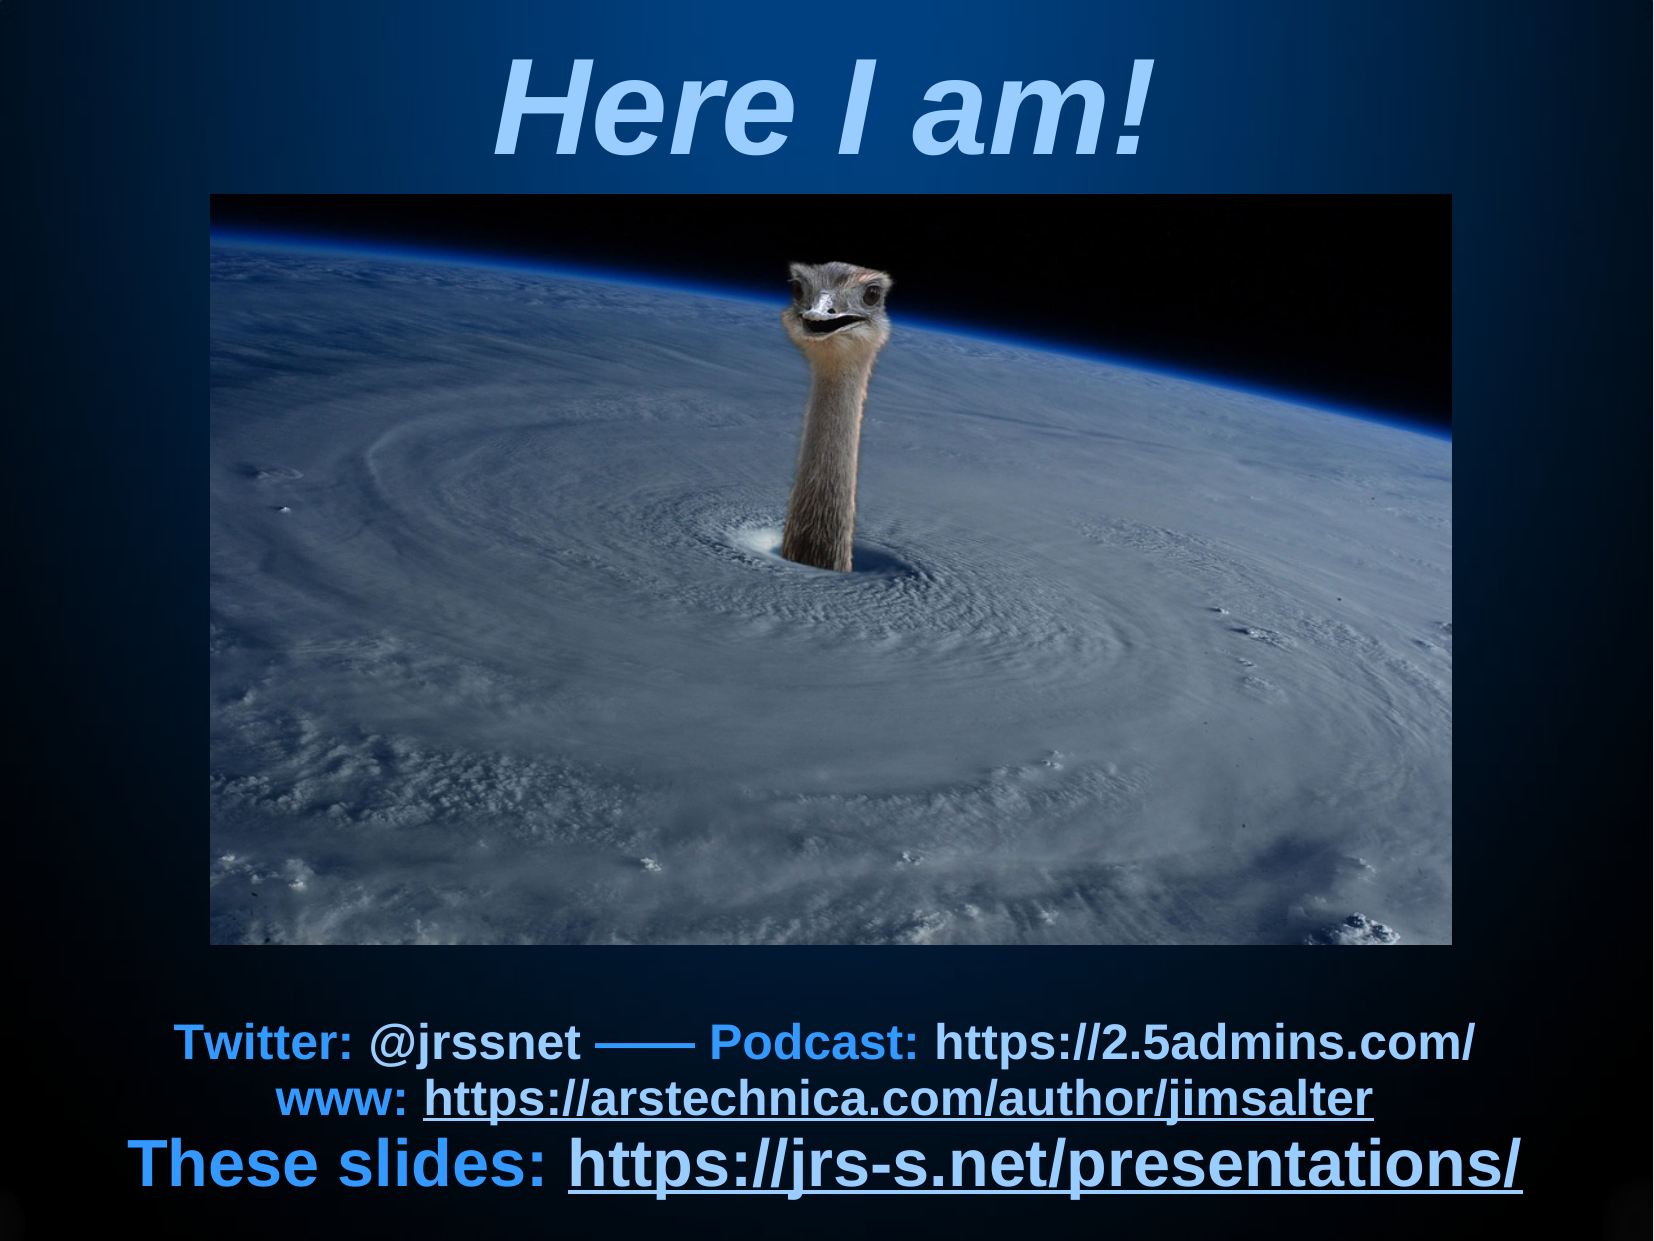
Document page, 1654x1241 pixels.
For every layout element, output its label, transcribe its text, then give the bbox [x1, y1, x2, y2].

picture [0, 0, 1654, 1241]
title Here I am! [0, 2, 1651, 211]
title Twitter: @jrssnet —— Podcast: https://2.5admins.com/ www: https://arstechnica.com/author/jimsalter These slides: https://jrs-s.net/presentations/ [0, 975, 1651, 1241]
